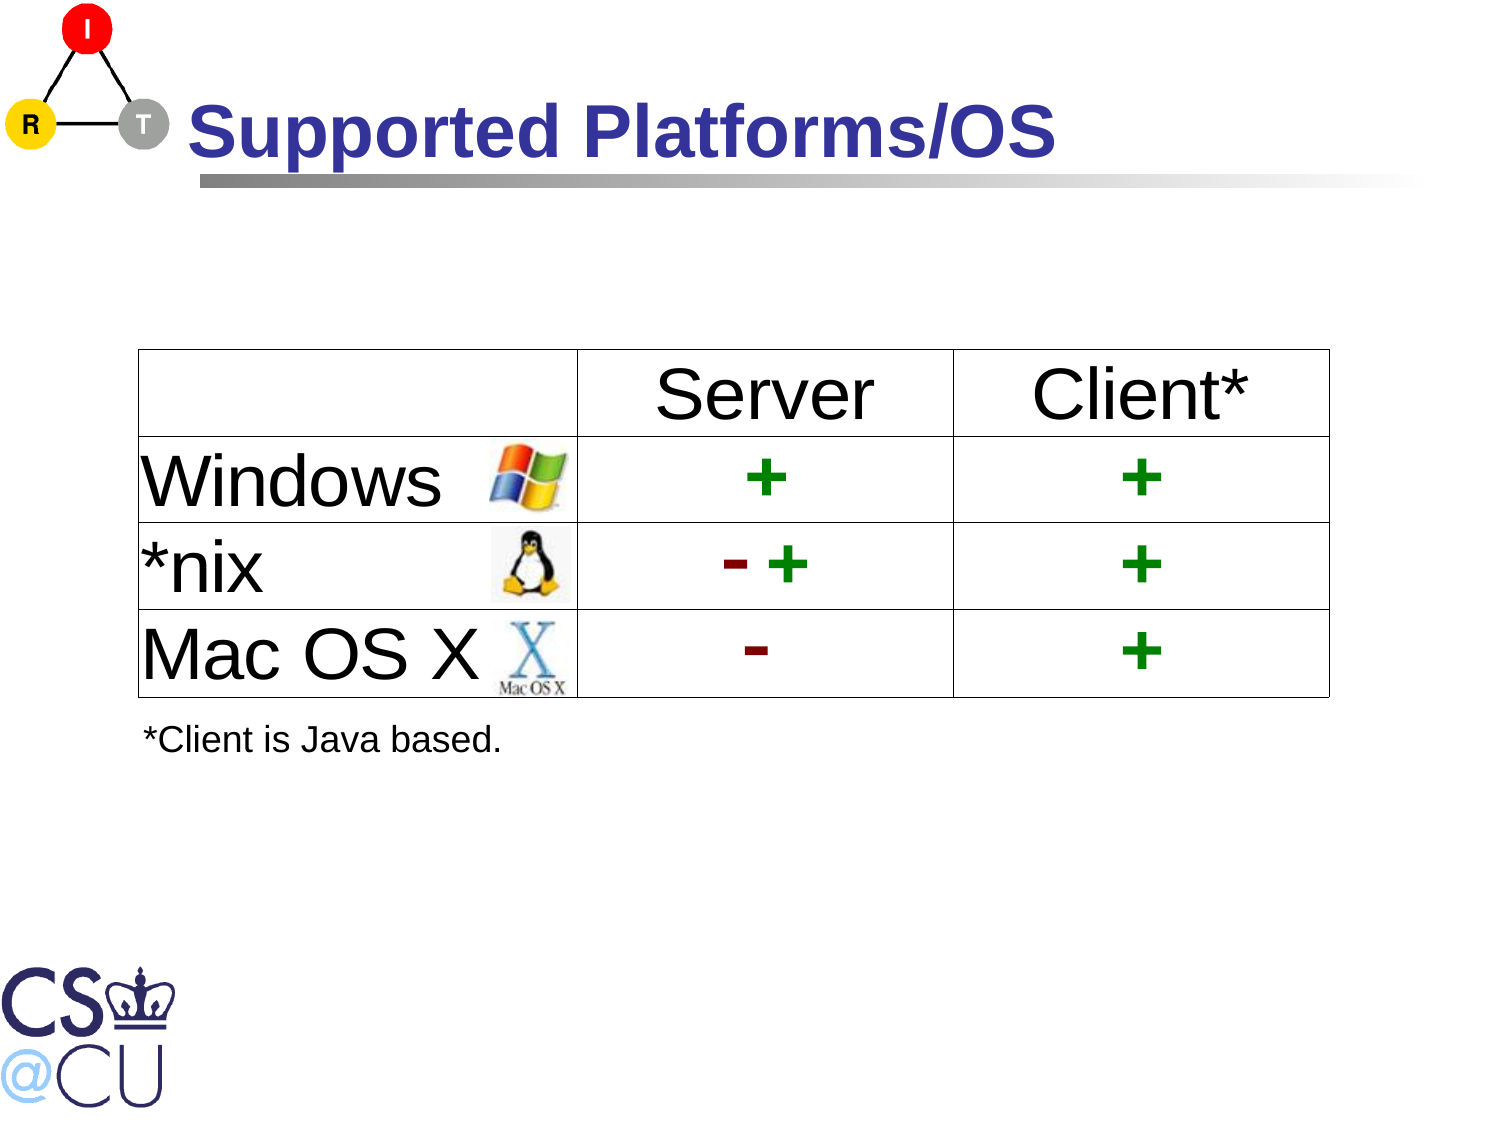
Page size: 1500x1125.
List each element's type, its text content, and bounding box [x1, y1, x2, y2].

picture [0, 949, 175, 1125]
chart [136, 347, 1331, 893]
text_box *Client is Java based. [128, 711, 519, 769]
picture [0, 0, 173, 154]
title Supported Platforms/OS [187, 44, 1463, 218]
